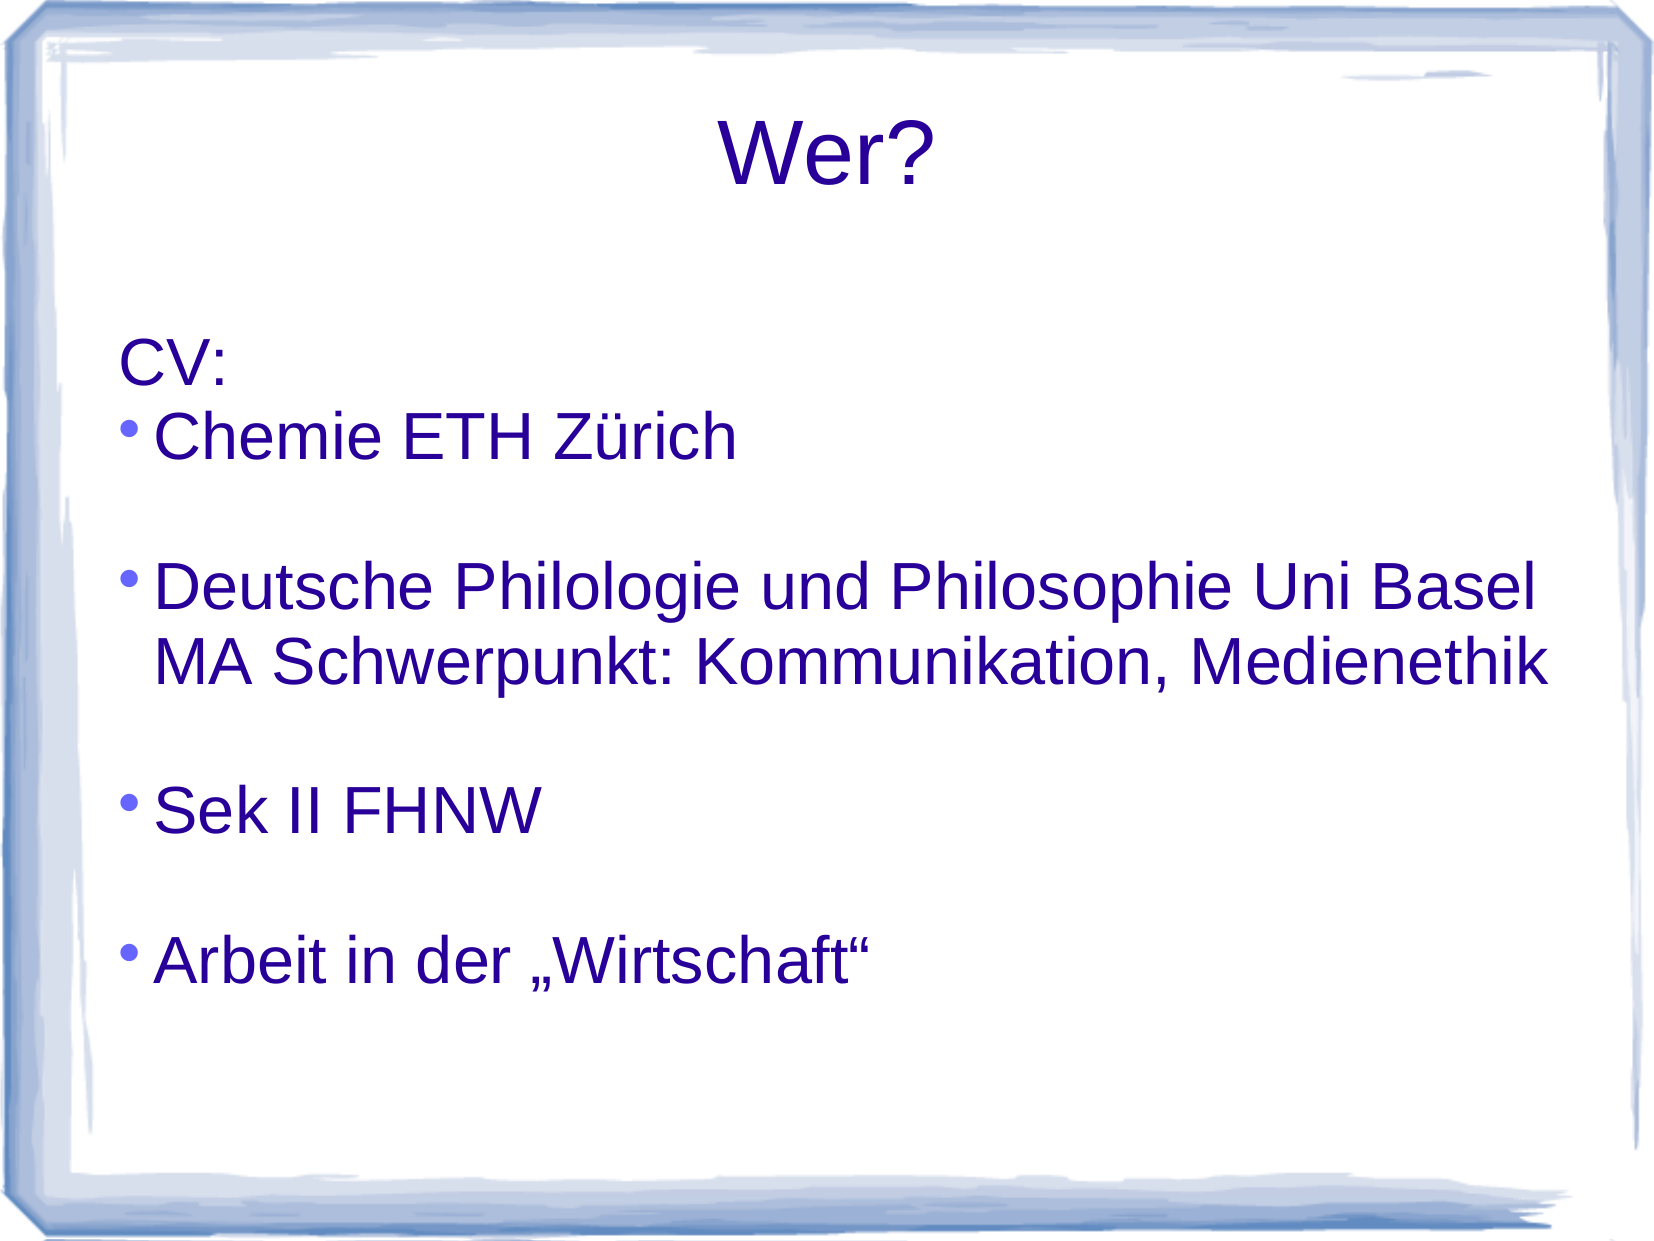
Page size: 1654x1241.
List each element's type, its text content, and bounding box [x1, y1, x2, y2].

subtitle CV: Chemie ETH Zürich Deutsche Philologie und Philosophie Uni Basel MA Schwerpunkt: Kommunikation, Medienethik Sek II FHNW Arbeit in der „Wirtschaft“ [118, 324, 1571, 1148]
title Wer? [82, 49, 1571, 257]
picture [0, 0, 1654, 1241]
